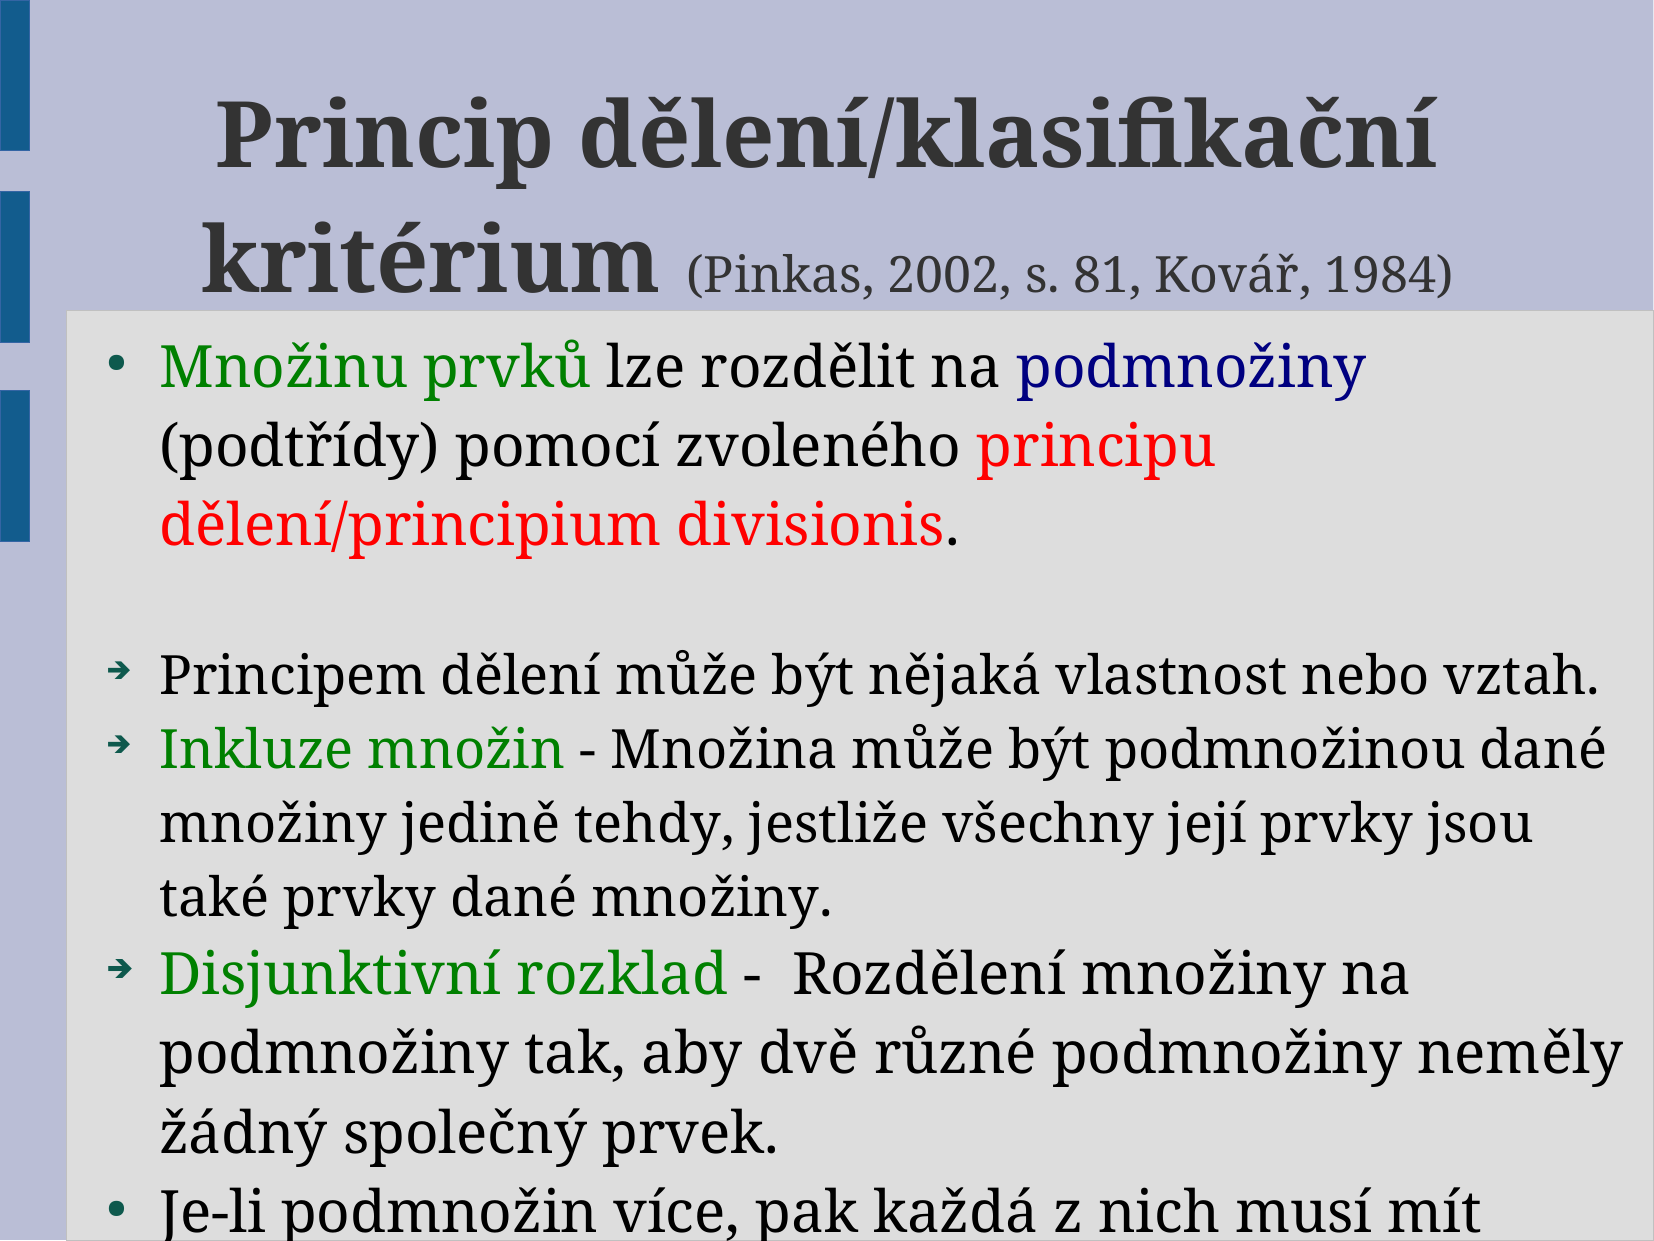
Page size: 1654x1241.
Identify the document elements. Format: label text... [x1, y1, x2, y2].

title Princip dělení/klasifikační kritérium (Pinkas, 2002, s. 81, Kovář, 1984) [121, 90, 1534, 299]
list Množinu prvků lze rozdělit na podmnožiny (podtřídy) pomocí zvoleného principu dělení/principium divisionis. Principem dělení může být nějaká vlastnost nebo vztah. Inkluze množin - Množina může být podmnožinou dané množiny jedině tehdy, jestliže všechny její prvky jsou také prvky dané množiny. Disjunktivní rozklad - Rozdělení množiny na podmnožiny tak, aby dvě různé podmnožiny neměly žádný společný prvek. Je-li podmnožin více, pak každá z nich musí mít alespoň jednu vlastnost odlišnou od dalších podmnožin. Vzniklé podmnožiny prvků lze dále dělit podle dalšího klasifikačního kritéria. [88, 324, 1625, 1227]
